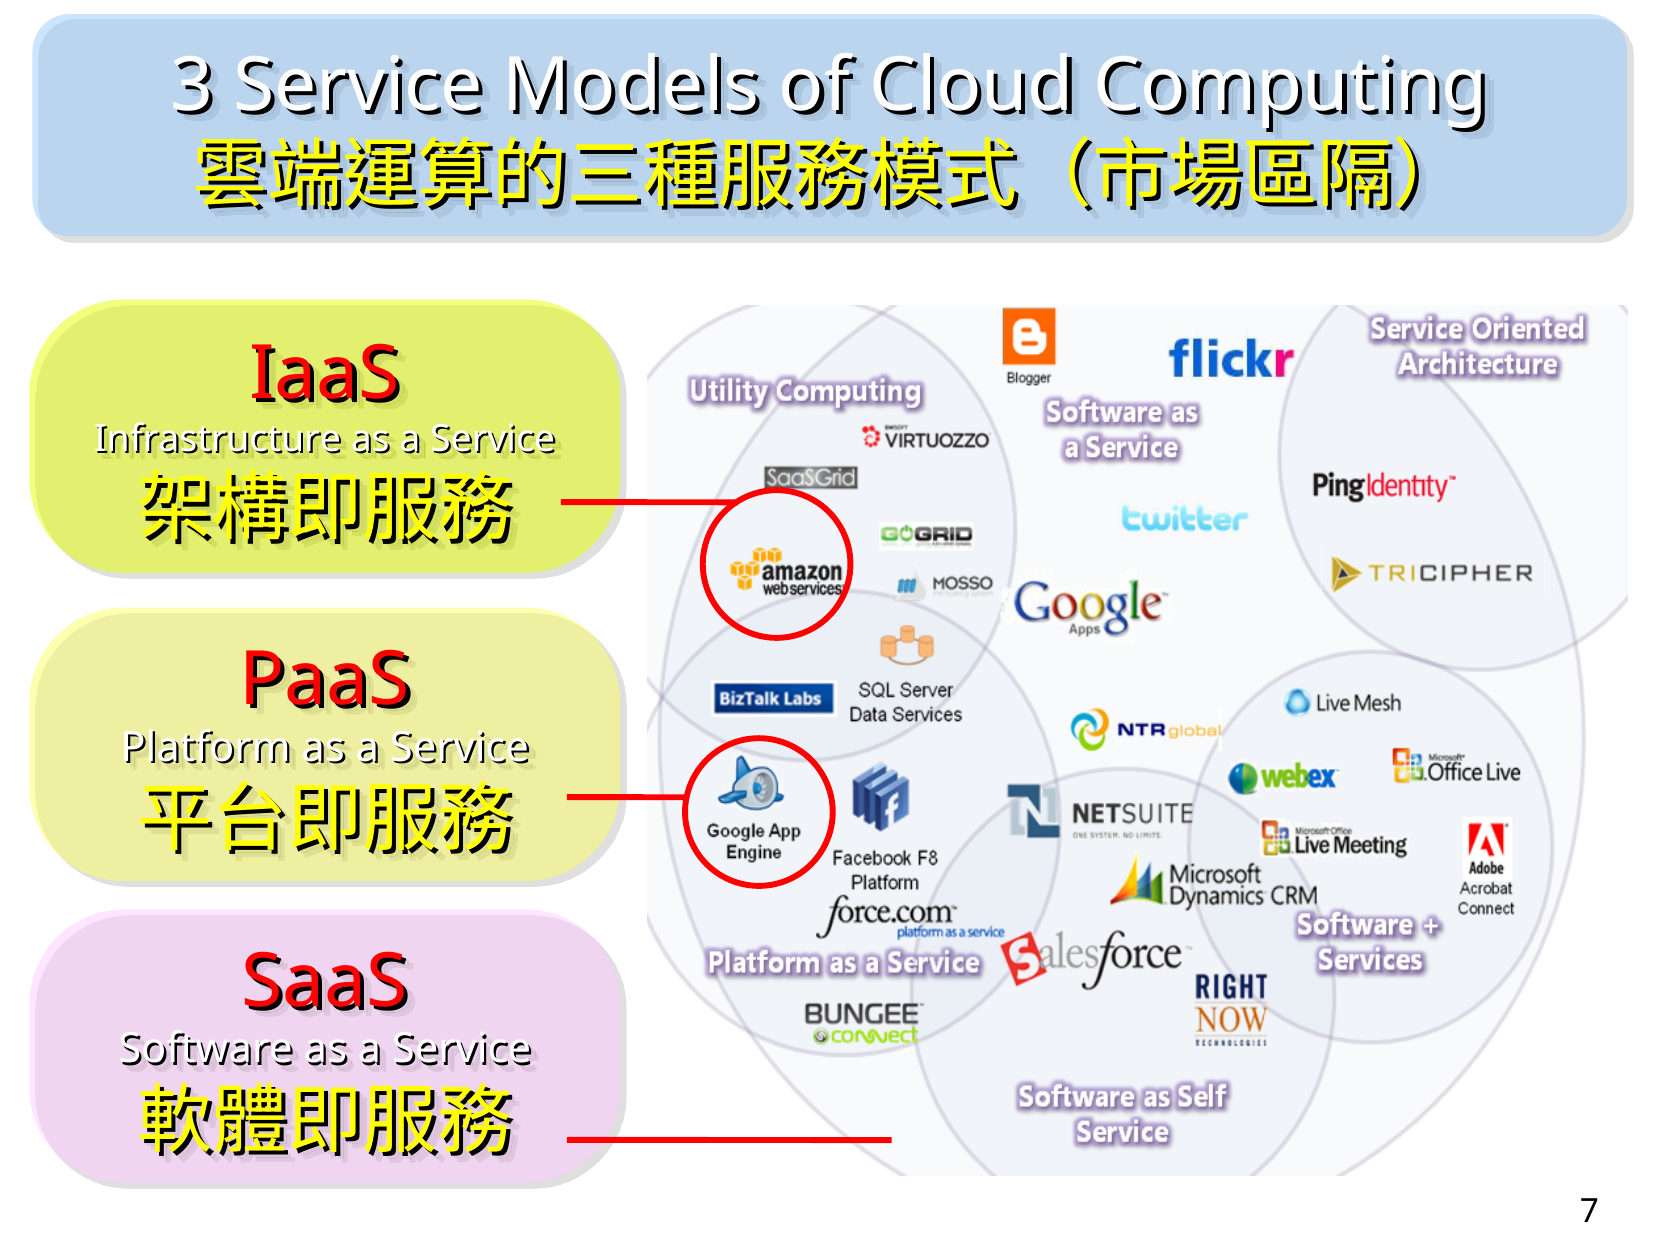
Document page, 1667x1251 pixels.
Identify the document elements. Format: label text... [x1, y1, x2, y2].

picture [647, 305, 1628, 1176]
text_box SaaS Software as a Service 軟體即服務 [29, 909, 621, 1183]
text_box 3 Service Models of Cloud Computing 雲端運算的三種服務模式（市場區隔） [32, 14, 1628, 237]
text_box PaaS Platform as a Service 平台即服務 [29, 607, 621, 882]
picture [706, 494, 847, 634]
picture [689, 742, 829, 882]
text_box IaaS Infrastructure as a Service 架構即服務 [29, 299, 621, 573]
